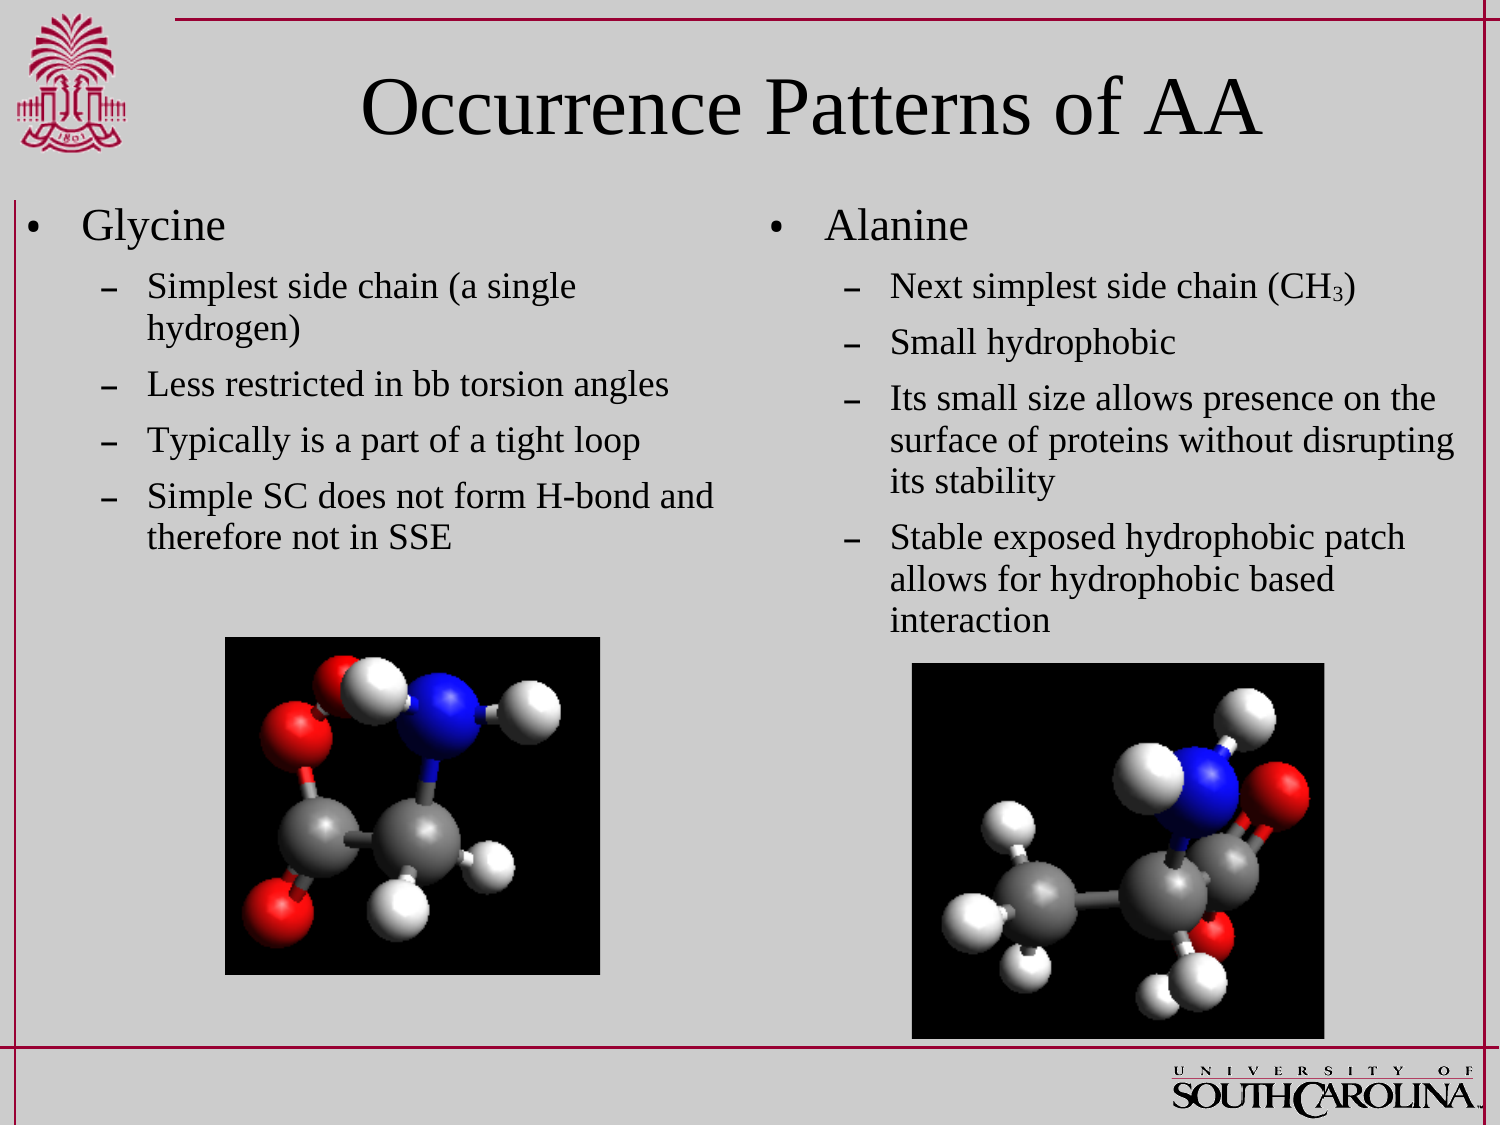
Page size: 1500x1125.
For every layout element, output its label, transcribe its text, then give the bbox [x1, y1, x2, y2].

title Occurrence Patterns of AA [174, 24, 1450, 188]
list Alanine Next simplest side chain (CH3) Small hydrophobic Its small size allows presence on the surface of proteins without disrupting its stability Stable exposed hydrophobic patch allows for hydrophobic based interaction [767, 200, 1476, 998]
list Glycine Simplest side chain (a single hydrogen) Less restricted in bb torsion angles Typically is a part of a tight loop Simple SC does not form H-bond and therefore not in SSE [24, 200, 733, 1013]
picture [911, 663, 1325, 1039]
picture [225, 637, 601, 976]
picture [1162, 1049, 1483, 1125]
picture [12, 12, 131, 155]
